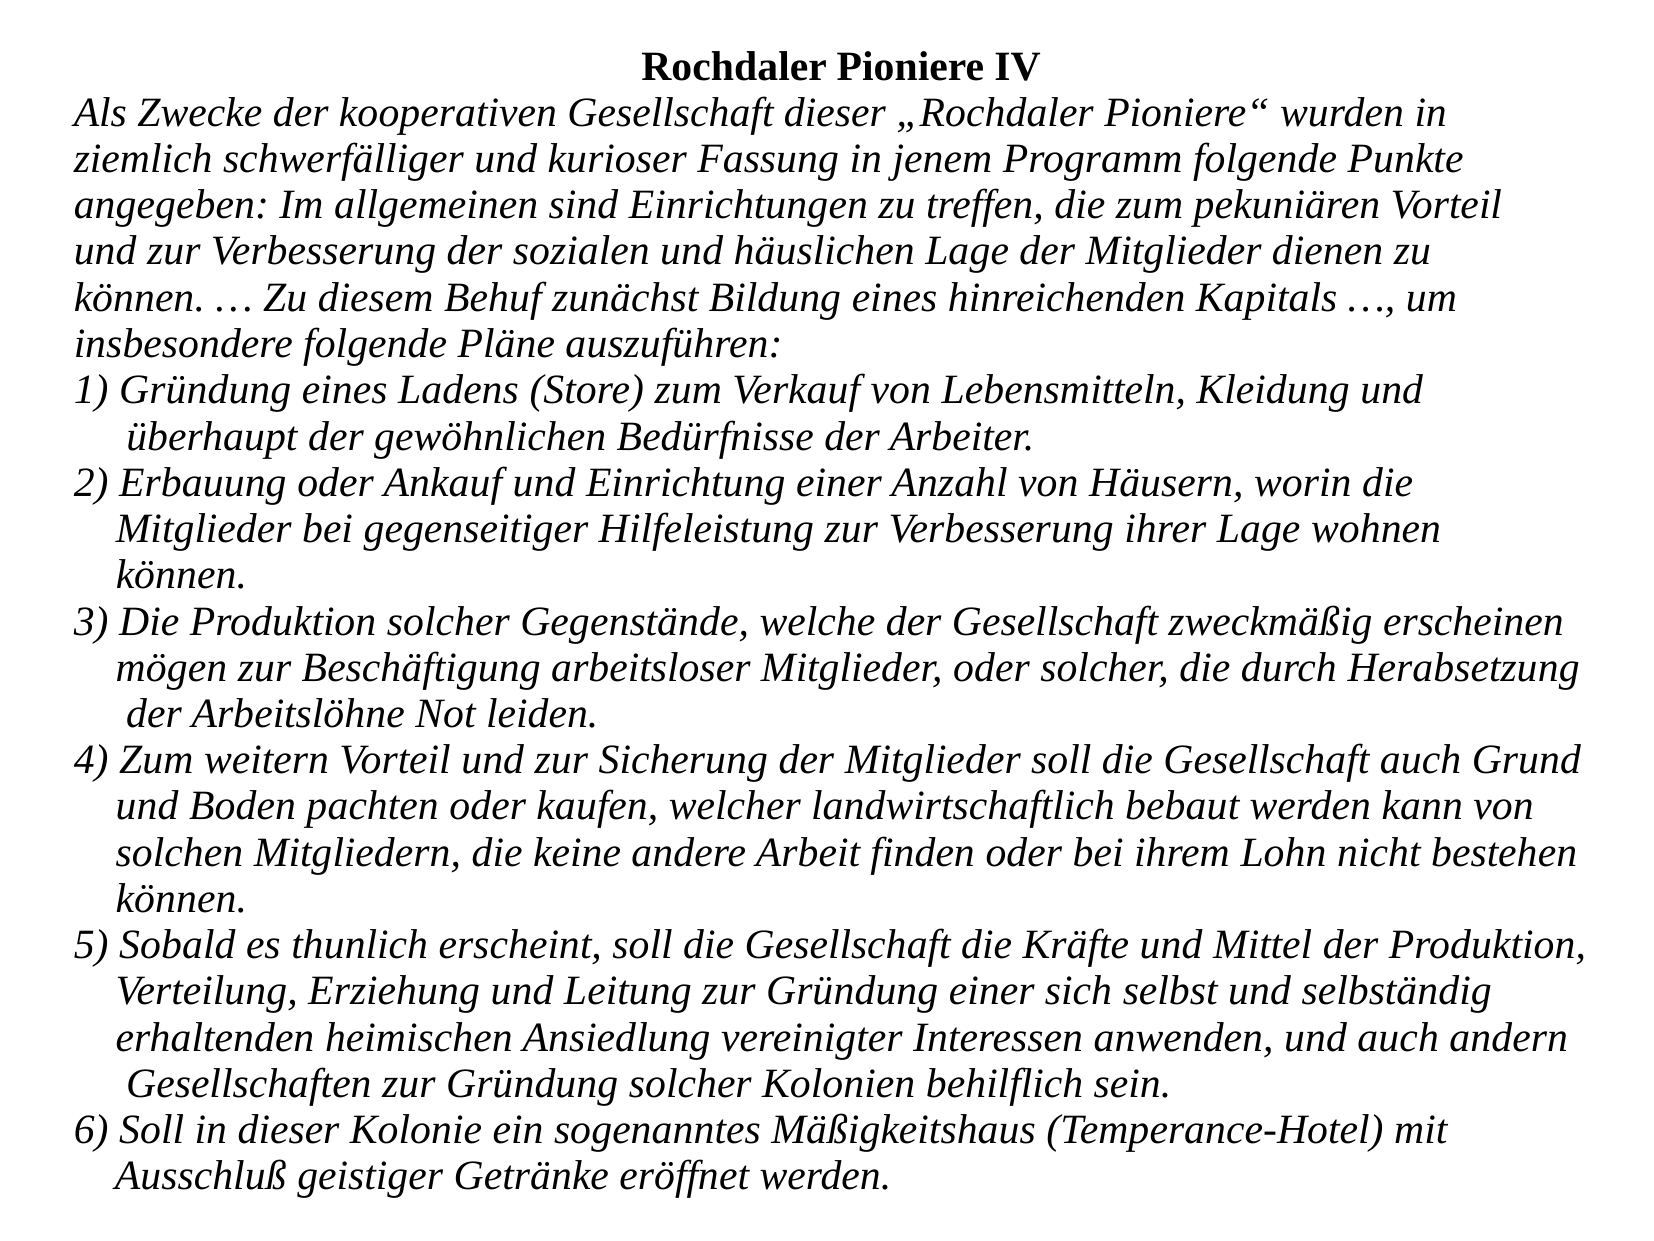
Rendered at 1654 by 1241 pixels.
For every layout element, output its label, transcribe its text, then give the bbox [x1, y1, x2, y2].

text_box Rochdaler Pioniere IV Als Zwecke der kooperativen Gesellschaft dieser „Rochdaler Pioniere“ wurden in ziemlich schwerfälliger und kurioser Fassung in jenem Programm folgende Punkte angegeben: Im allgemeinen sind Einrichtungen zu treffen, die zum pekuniären Vorteil und zur Verbesserung der sozialen und häuslichen Lage der Mitglieder dienen zu können. … Zu diesem Behuf zunächst Bildung eines hinreichenden Kapitals …, um insbesondere folgende Pläne auszuführen: 1) Gründung eines Ladens (Store) zum Verkauf von Lebensmitteln, Kleidung und überhaupt der gewöhnlichen Bedürfnisse der Arbeiter. 2) Erbauung oder Ankauf und Einrichtung einer Anzahl von Häusern, worin die Mitglieder bei gegenseitiger Hilfeleistung zur Verbesserung ihrer Lage wohnen können. 3) Die Produktion solcher Gegenstände, welche der Gesellschaft zweckmäßig erscheinen mögen zur Beschäftigung arbeitsloser Mitglieder, oder solcher, die durch Herabsetzung der Arbeitslöhne Not leiden. 4) Zum weitern Vorteil und zur Sicherung der Mitglieder soll die Gesellschaft auch Grund und Boden pachten oder kaufen, welcher landwirtschaftlich bebaut werden kann von solchen Mitgliedern, die keine andere Arbeit finden oder bei ihrem Lohn nicht bestehen können. 5) Sobald es thunlich erscheint, soll die Gesellschaft die Kräfte und Mittel der Produktion, Verteilung, Erziehung und Leitung zur Gründung einer sich selbst und selbständig erhaltenden heimischen Ansiedlung vereinigter Interessen anwenden, und auch andern Gesellschaften zur Gründung solcher Kolonien behilflich sein. 6) Soll in dieser Kolonie ein sogenanntes Mäßigkeitshaus (Temperance-Hotel) mit Ausschluß geistiger Getränke eröffnet werden. [59, 35, 1625, 1207]
